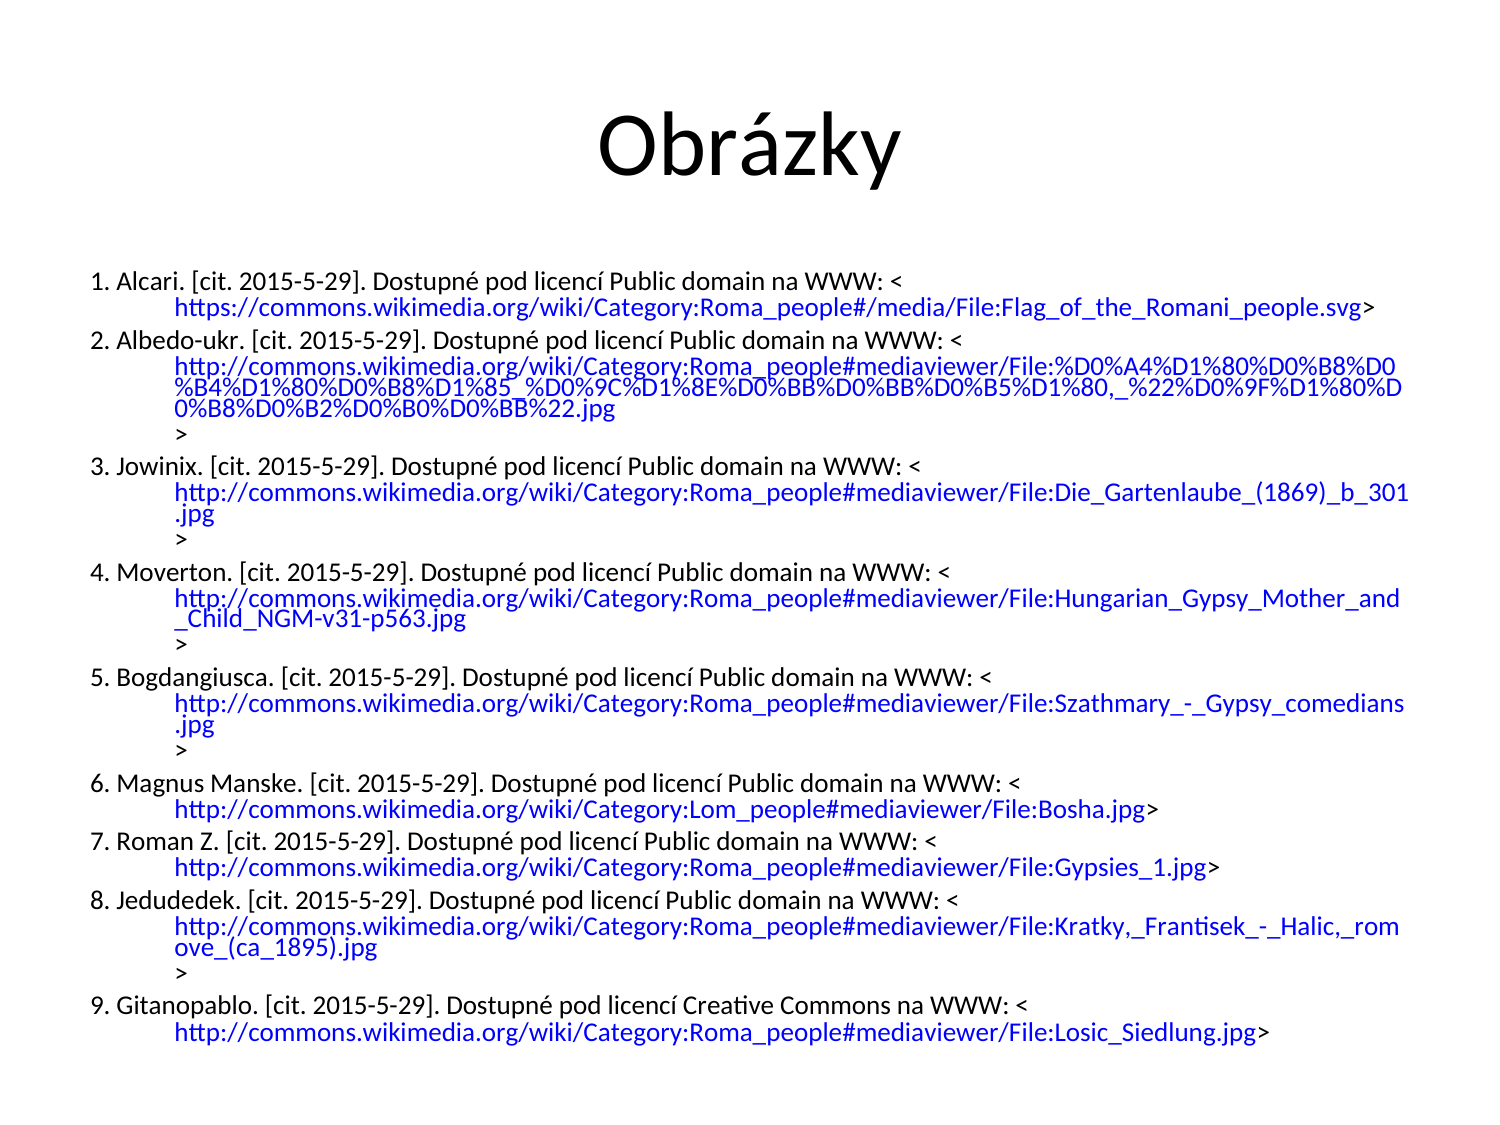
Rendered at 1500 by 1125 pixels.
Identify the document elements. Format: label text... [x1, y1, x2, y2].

list 1. Alcari. [cit. 2015-5-29]. Dostupné pod licencí Public domain na WWW: <https://commons.wikimedia.org/wiki/Category:Roma_people#/media/File:Flag_of_the_Romani_people.svg> 2. Albedo-ukr. [cit. 2015-5-29]. Dostupné pod licencí Public domain na WWW: <http://commons.wikimedia.org/wiki/Category:Roma_people#mediaviewer/File:%D0%A4%D1%80%D0%B8%D0%B4%D1%80%D0%B8%D1%85_%D0%9C%D1%8E%D0%BB%D0%BB%D0%B5%D1%80,_%22%D0%9F%D1%80%D0%B8%D0%B2%D0%B0%D0%BB%22.jpg> 3. Jowinix. [cit. 2015-5-29]. Dostupné pod licencí Public domain na WWW: <http://commons.wikimedia.org/wiki/Category:Roma_people#mediaviewer/File:Die_Gartenlaube_(1869)_b_301.jpg> 4. Moverton. [cit. 2015-5-29]. Dostupné pod licencí Public domain na WWW: <http://commons.wikimedia.org/wiki/Category:Roma_people#mediaviewer/File:Hungarian_Gypsy_Mother_and_Child_NGM-v31-p563.jpg> 5. Bogdangiusca. [cit. 2015-5-29]. Dostupné pod licencí Public domain na WWW: <http://commons.wikimedia.org/wiki/Category:Roma_people#mediaviewer/File:Szathmary_-_Gypsy_comedians.jpg> 6. Magnus Manske. [cit. 2015-5-29]. Dostupné pod licencí Public domain na WWW: <http://commons.wikimedia.org/wiki/Category:Lom_people#mediaviewer/File:Bosha.jpg> 7. Roman Z. [cit. 2015-5-29]. Dostupné pod licencí Public domain na WWW: <http://commons.wikimedia.org/wiki/Category:Roma_people#mediaviewer/File:Gypsies_1.jpg> 8. Jedudedek. [cit. 2015-5-29]. Dostupné pod licencí Public domain na WWW: <http://commons.wikimedia.org/wiki/Category:Roma_people#mediaviewer/File:Kratky,_Frantisek_-_Halic,_romove_(ca_1895).jpg> 9. Gitanopablo. [cit. 2015-5-29]. Dostupné pod licencí Creative Commons na WWW: <http://commons.wikimedia.org/wiki/Category:Roma_people#mediaviewer/File:Losic_Siedlung.jpg> [75, 262, 1426, 1031]
title Obrázky [75, 45, 1426, 233]
